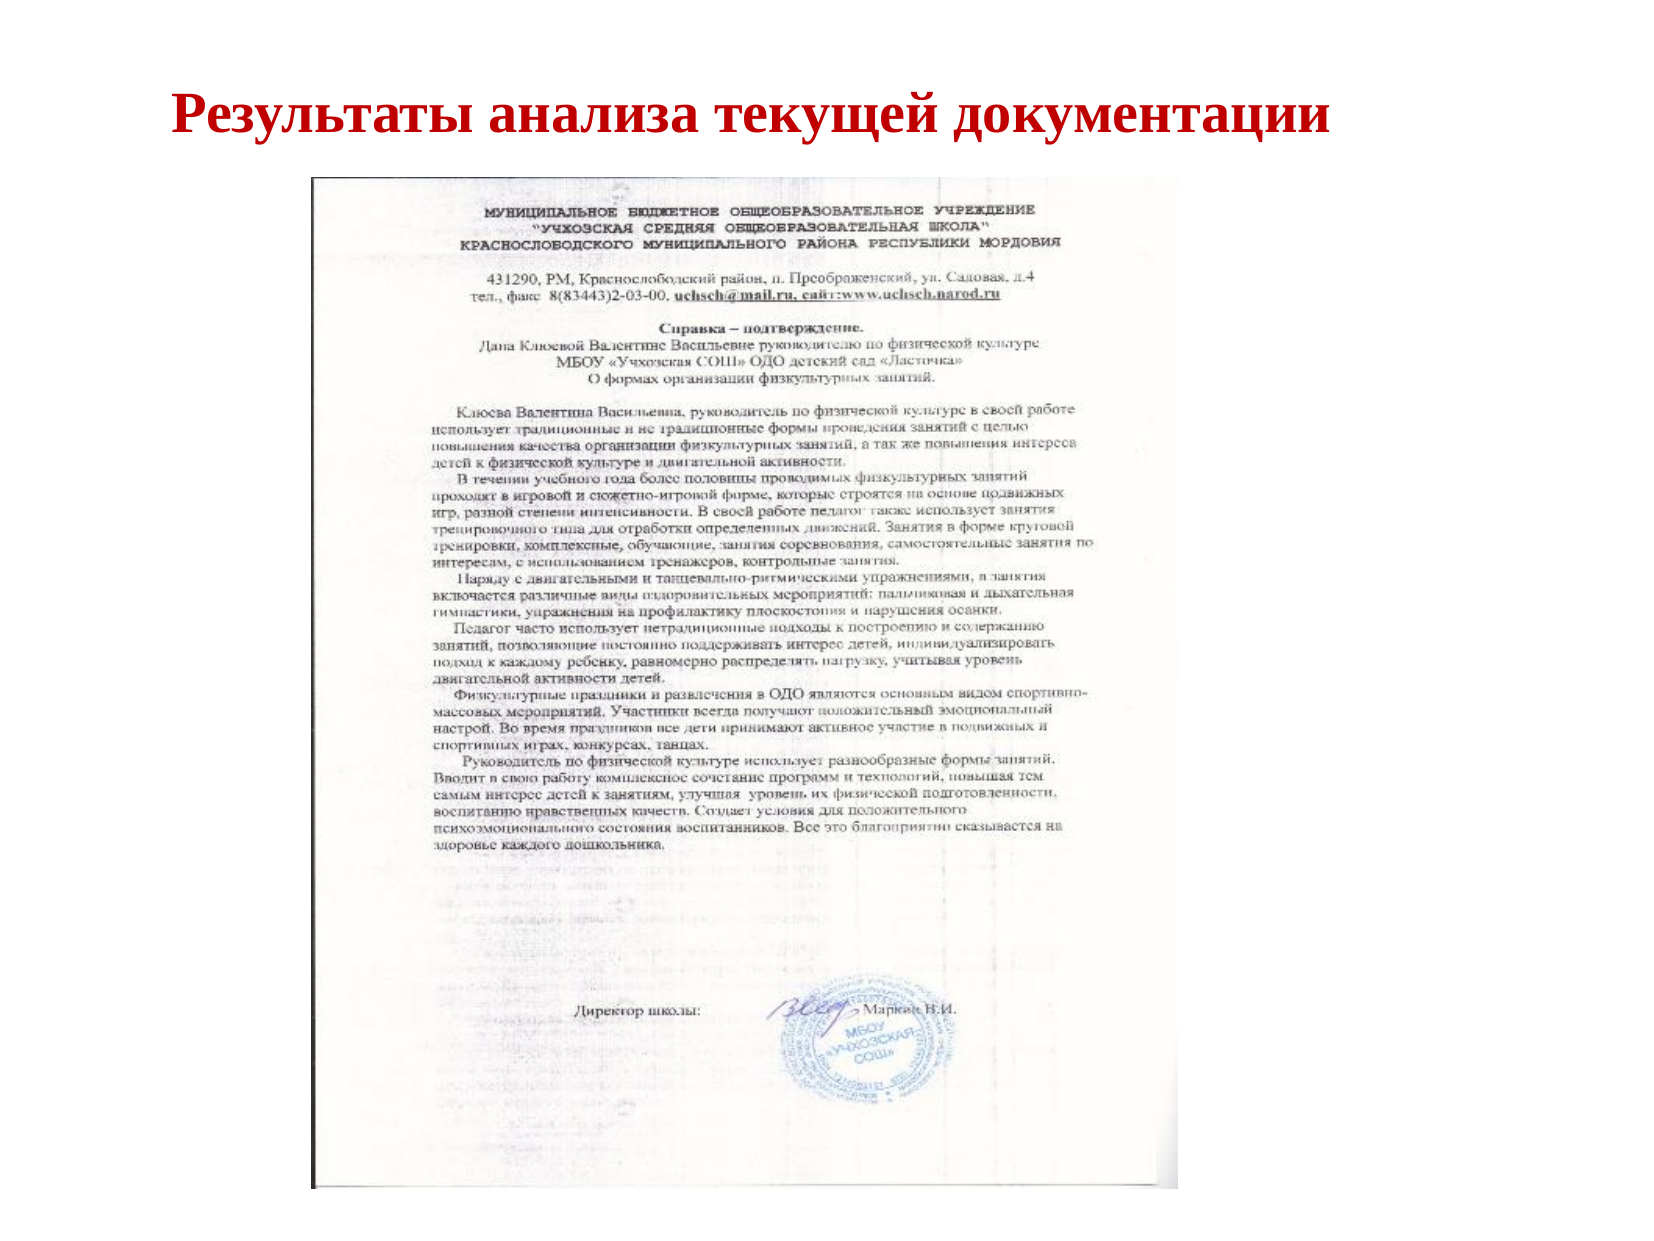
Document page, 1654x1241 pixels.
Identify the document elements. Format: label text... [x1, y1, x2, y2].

picture [311, 177, 1178, 1189]
title Результаты анализа текущей документации [0, 49, 1489, 178]
